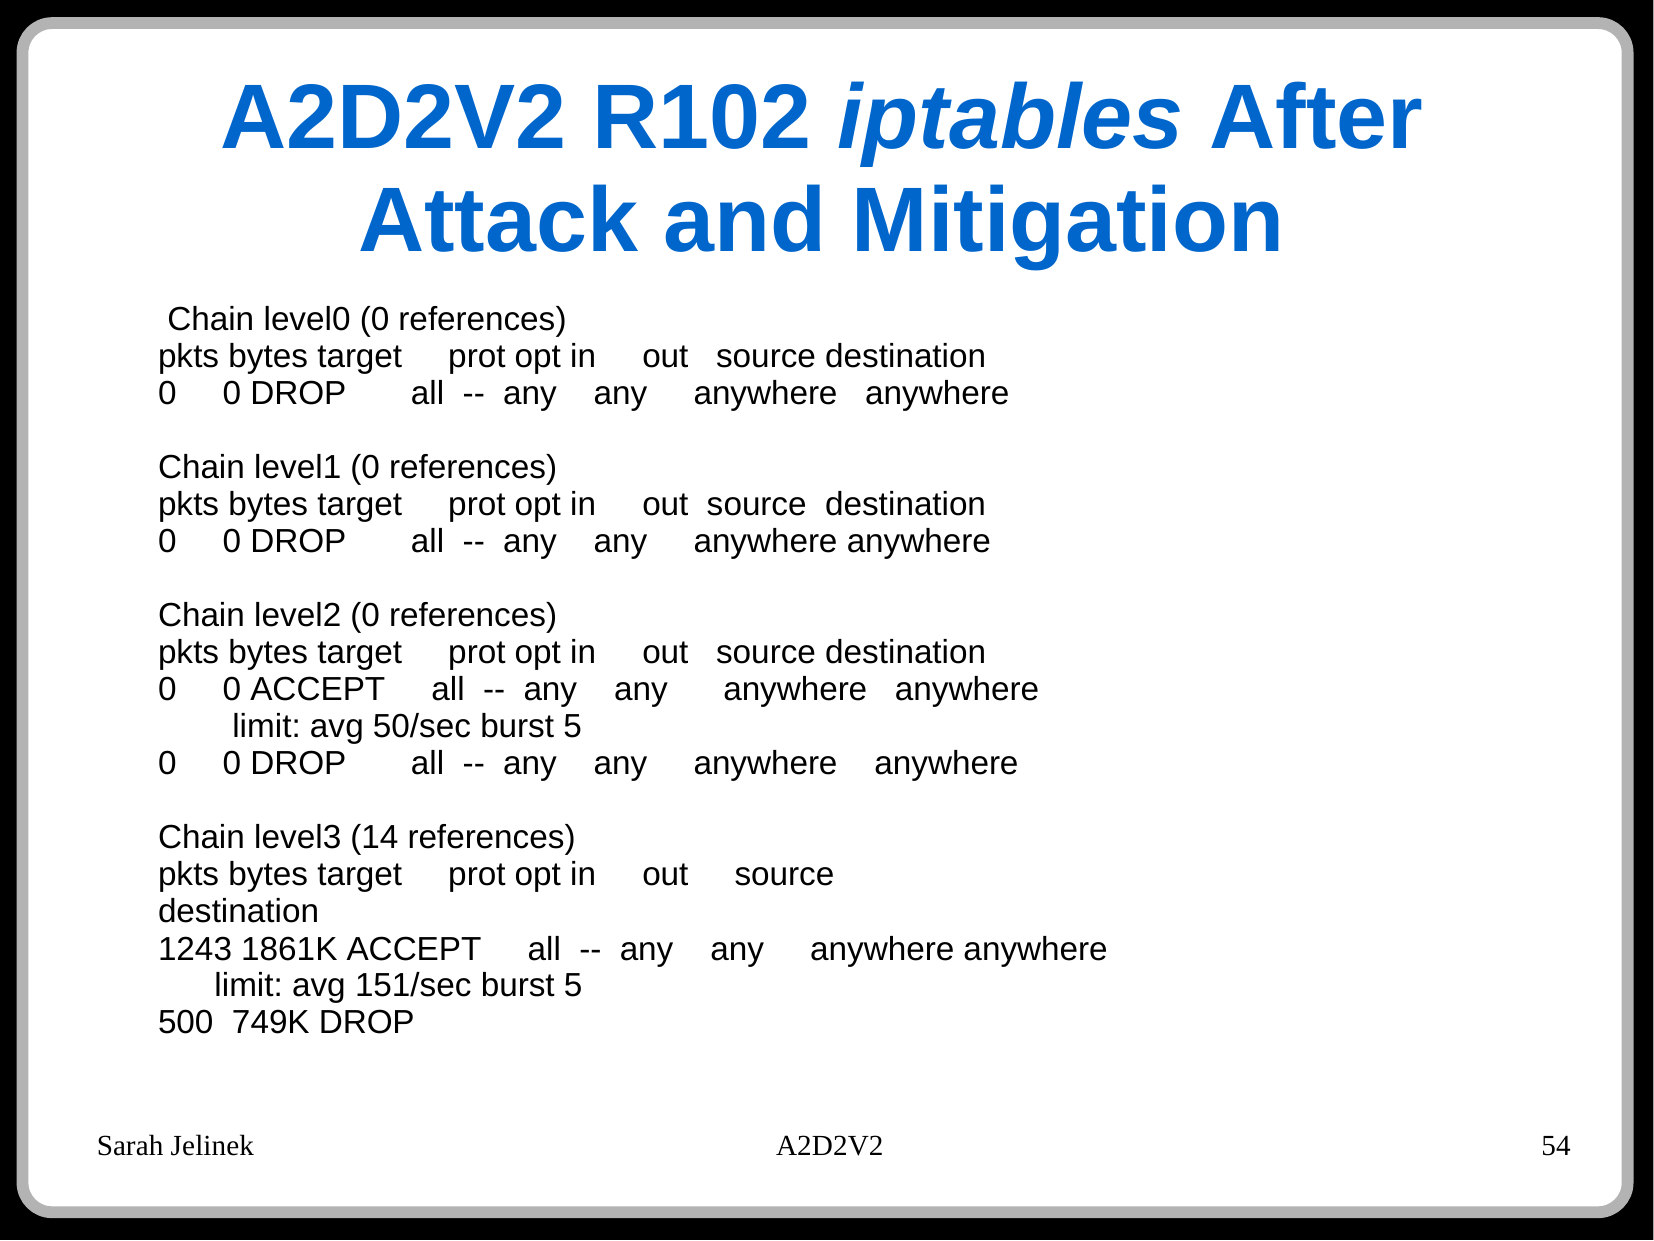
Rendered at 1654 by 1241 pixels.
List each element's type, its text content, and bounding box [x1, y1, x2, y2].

title A2D2V2 R102 iptables After Attack and Mitigation [67, 64, 1577, 272]
list Chain level0 (0 references) pkts bytes target prot opt in out source destination 0 0 DROP all -- any any anywhere anywhere Chain level1 (0 references) pkts bytes target prot opt in out source destination 0 0 DROP all -- any any anywhere anywhere Chain level2 (0 references) pkts bytes target prot opt in out source destination 0 0 ACCEPT all -- any any anywhere anywhere limit: avg 50/sec burst 5 0 0 DROP all -- any any anywhere anywhere Chain level3 (14 references) pkts bytes target prot opt in out source destination 1243 1861K ACCEPT all -- any any anywhere anywhere limit: avg 151/sec burst 5 500 749K DROP [140, 300, 1562, 1118]
